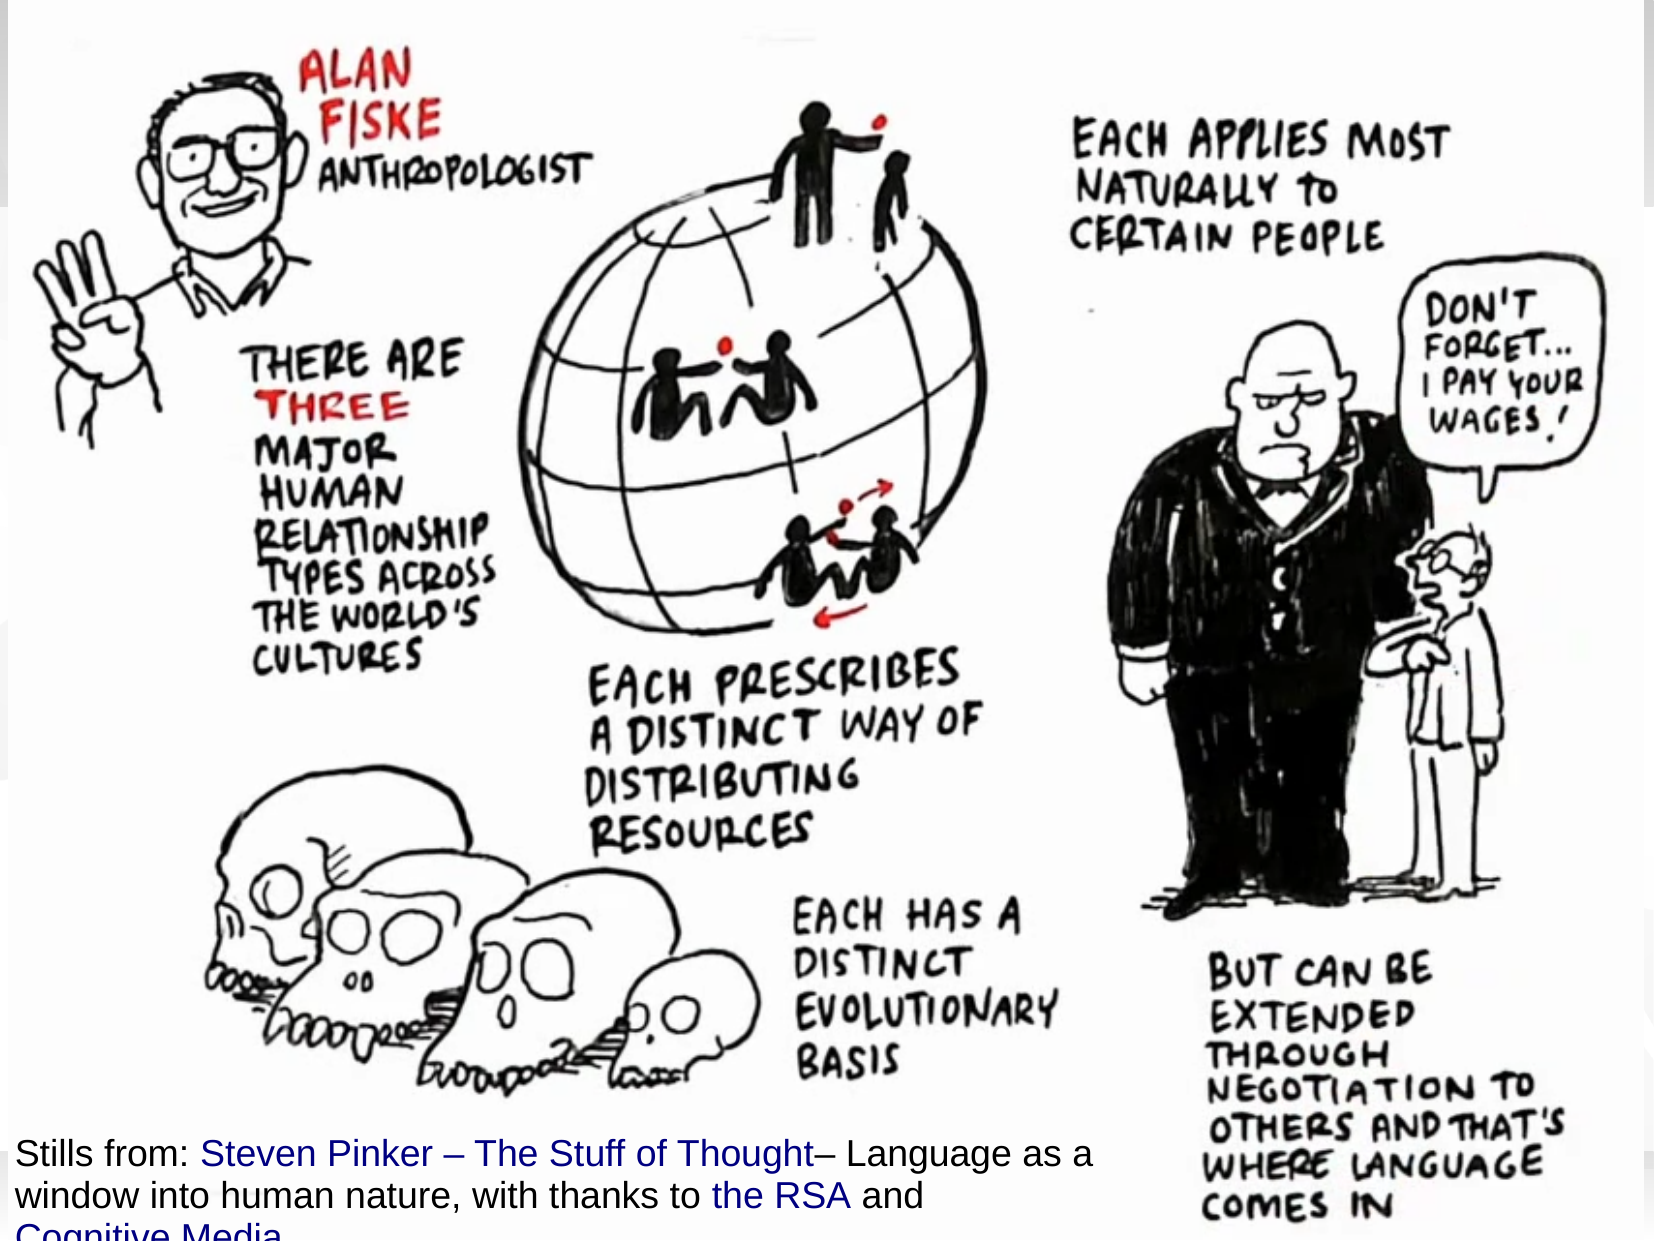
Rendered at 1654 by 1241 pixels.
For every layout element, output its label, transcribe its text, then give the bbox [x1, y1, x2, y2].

text_box Stills from: Steven Pinker – The Stuff of Thought– Language as a window into human nature, with thanks to the RSA and Cognitive Media [0, 1125, 1216, 1224]
picture [186, 1229, 190, 1240]
picture [217, 1232, 228, 1238]
picture [89, 1232, 98, 1240]
picture [19, 1224, 183, 1240]
picture [67, 1232, 77, 1240]
picture [208, 1224, 247, 1240]
picture [46, 1232, 57, 1240]
picture [237, 1232, 247, 1240]
picture [188, 1224, 204, 1240]
picture [201, 1230, 205, 1240]
picture [154, 1232, 165, 1238]
picture [8, 1224, 24, 1240]
picture [0, 0, 1654, 1240]
